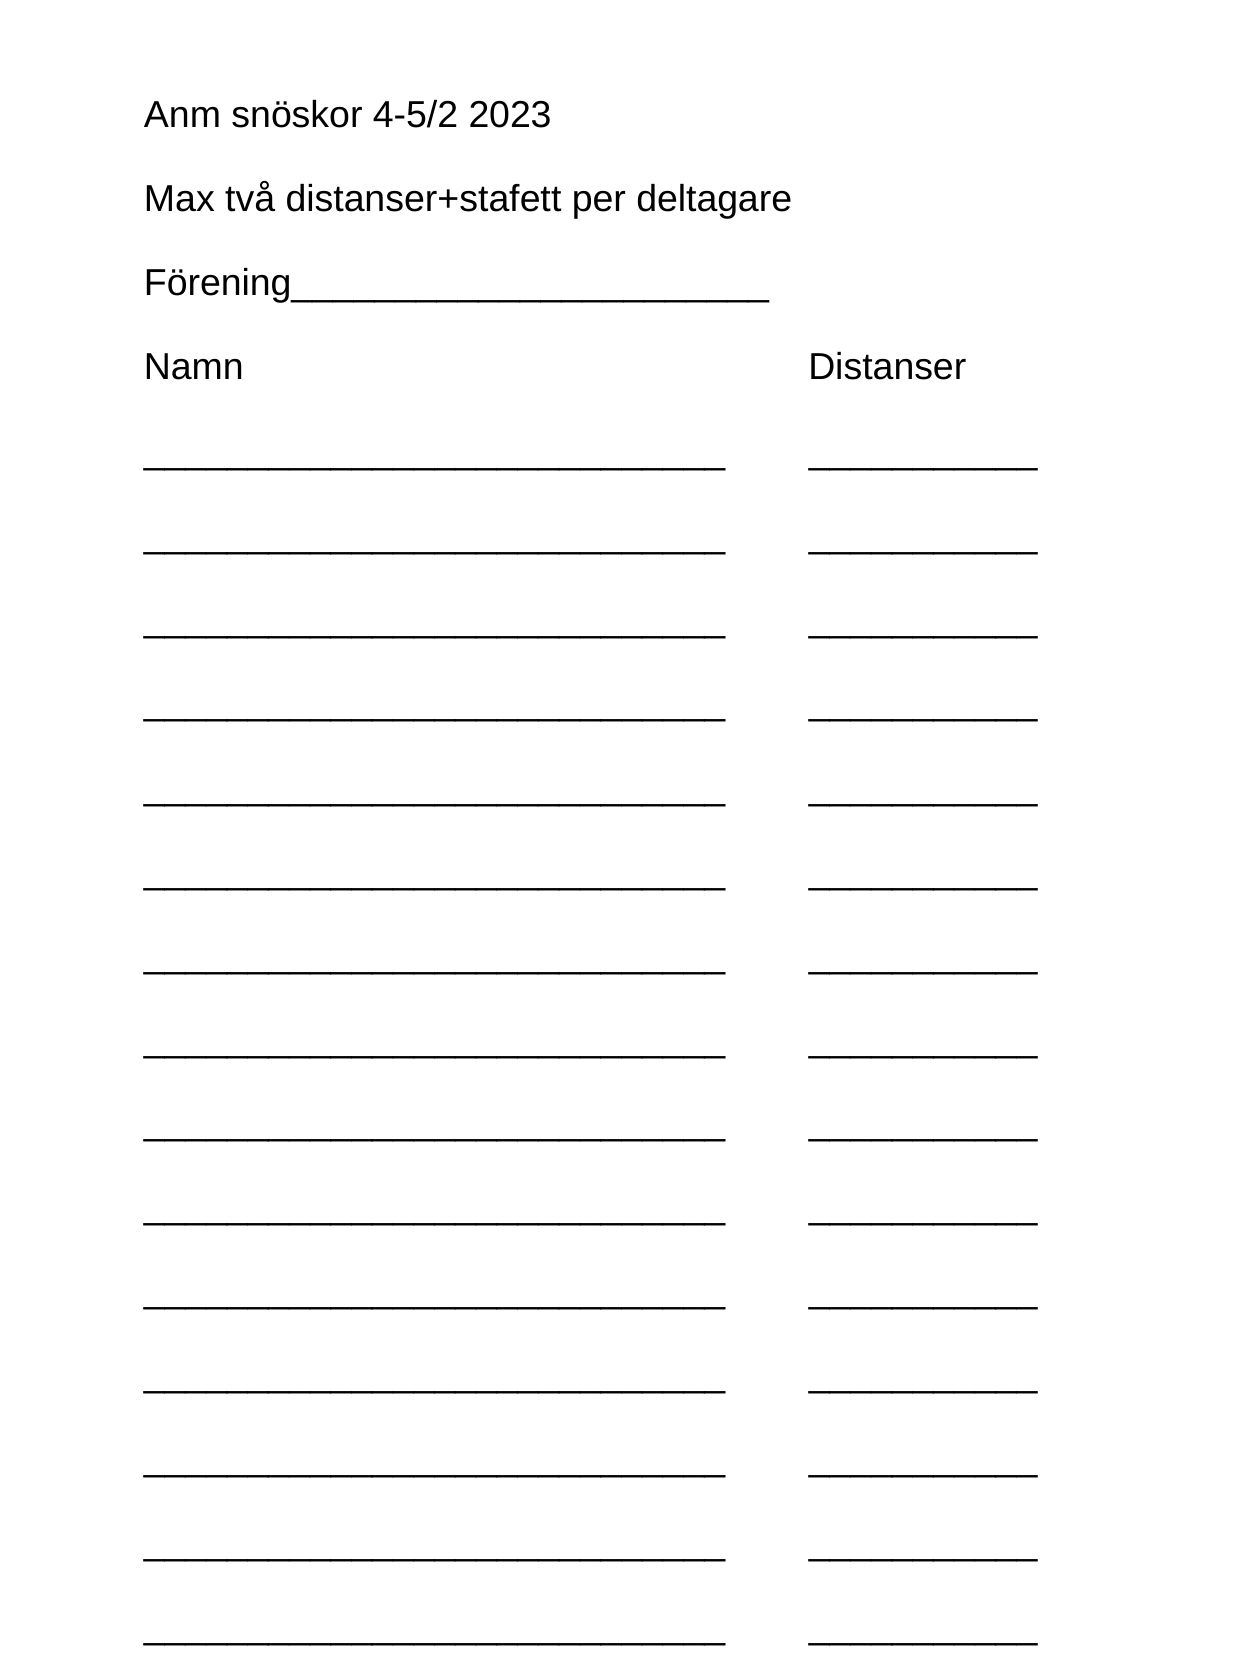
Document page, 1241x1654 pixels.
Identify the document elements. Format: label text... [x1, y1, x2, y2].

text_box Anm snöskor 4-5/2 2023 Max två distanser+stafett per deltagare Förening_______________________ Namn Distanser ____________________________ ___________ ____________________________ ___________ ____________________________ ___________ ____________________________ ___________ ____________________________ ___________ ____________________________ ___________ ____________________________ ___________ ____________________________ ___________ ____________________________ ___________ ____________________________ ___________ ____________________________ ___________ ____________________________ ___________ ____________________________ ___________ ____________________________ ___________ ____________________________ ___________ [129, 85, 1053, 1654]
